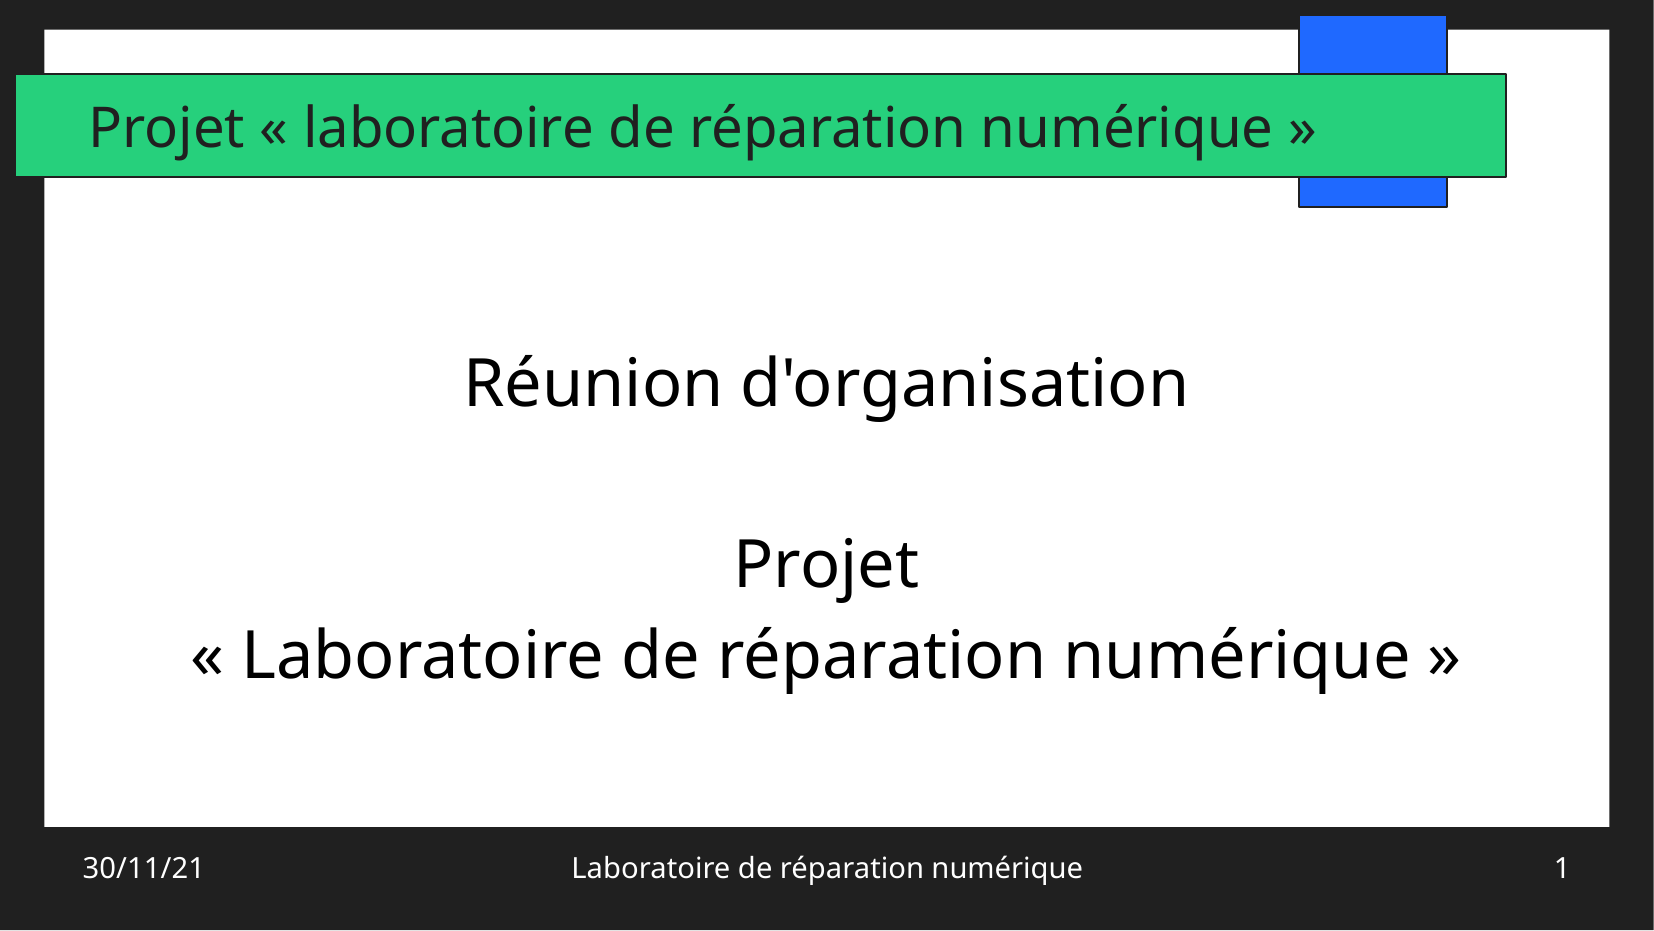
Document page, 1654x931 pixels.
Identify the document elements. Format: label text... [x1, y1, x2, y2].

subtitle Réunion d'organisation Projet « Laboratoire de réparation numérique » [88, 221, 1565, 813]
title Projet « laboratoire de réparation numérique » [88, 73, 1506, 178]
